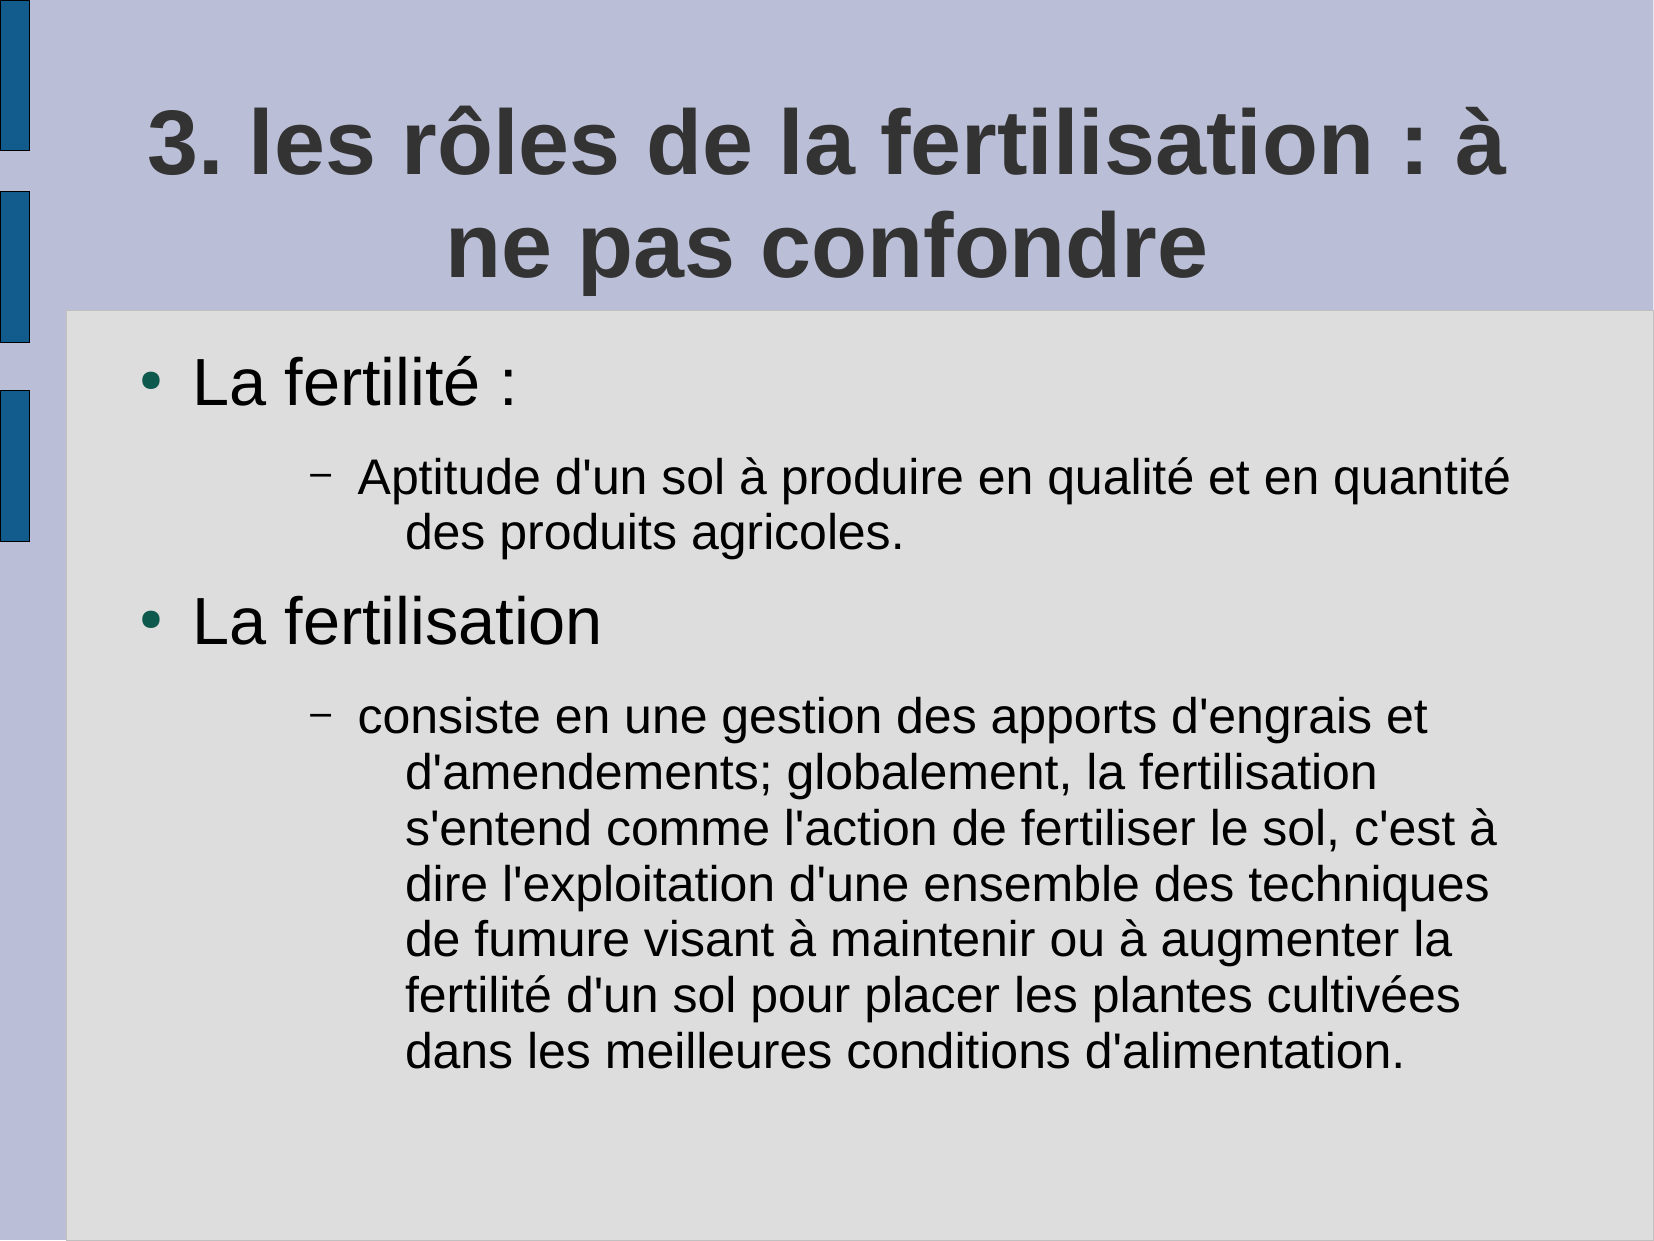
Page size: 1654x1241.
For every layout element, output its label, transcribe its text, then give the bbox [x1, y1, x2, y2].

title 3. les rôles de la fertilisation : à ne pas confondre [121, 91, 1534, 299]
list La fertilité : Aptitude d'un sol à produire en qualité et en quantité des produits agricoles. La fertilisation consiste en une gestion des apports d'engrais et d'amendements; globalement, la fertilisation s'entend comme l'action de fertiliser le sol, c'est à dire l'exploitation d'une ensemble des techniques de fumure visant à maintenir ou à augmenter la fertilité d'un sol pour placer les plantes cultivées dans les meilleures conditions d'alimentation. [121, 344, 1534, 1178]
